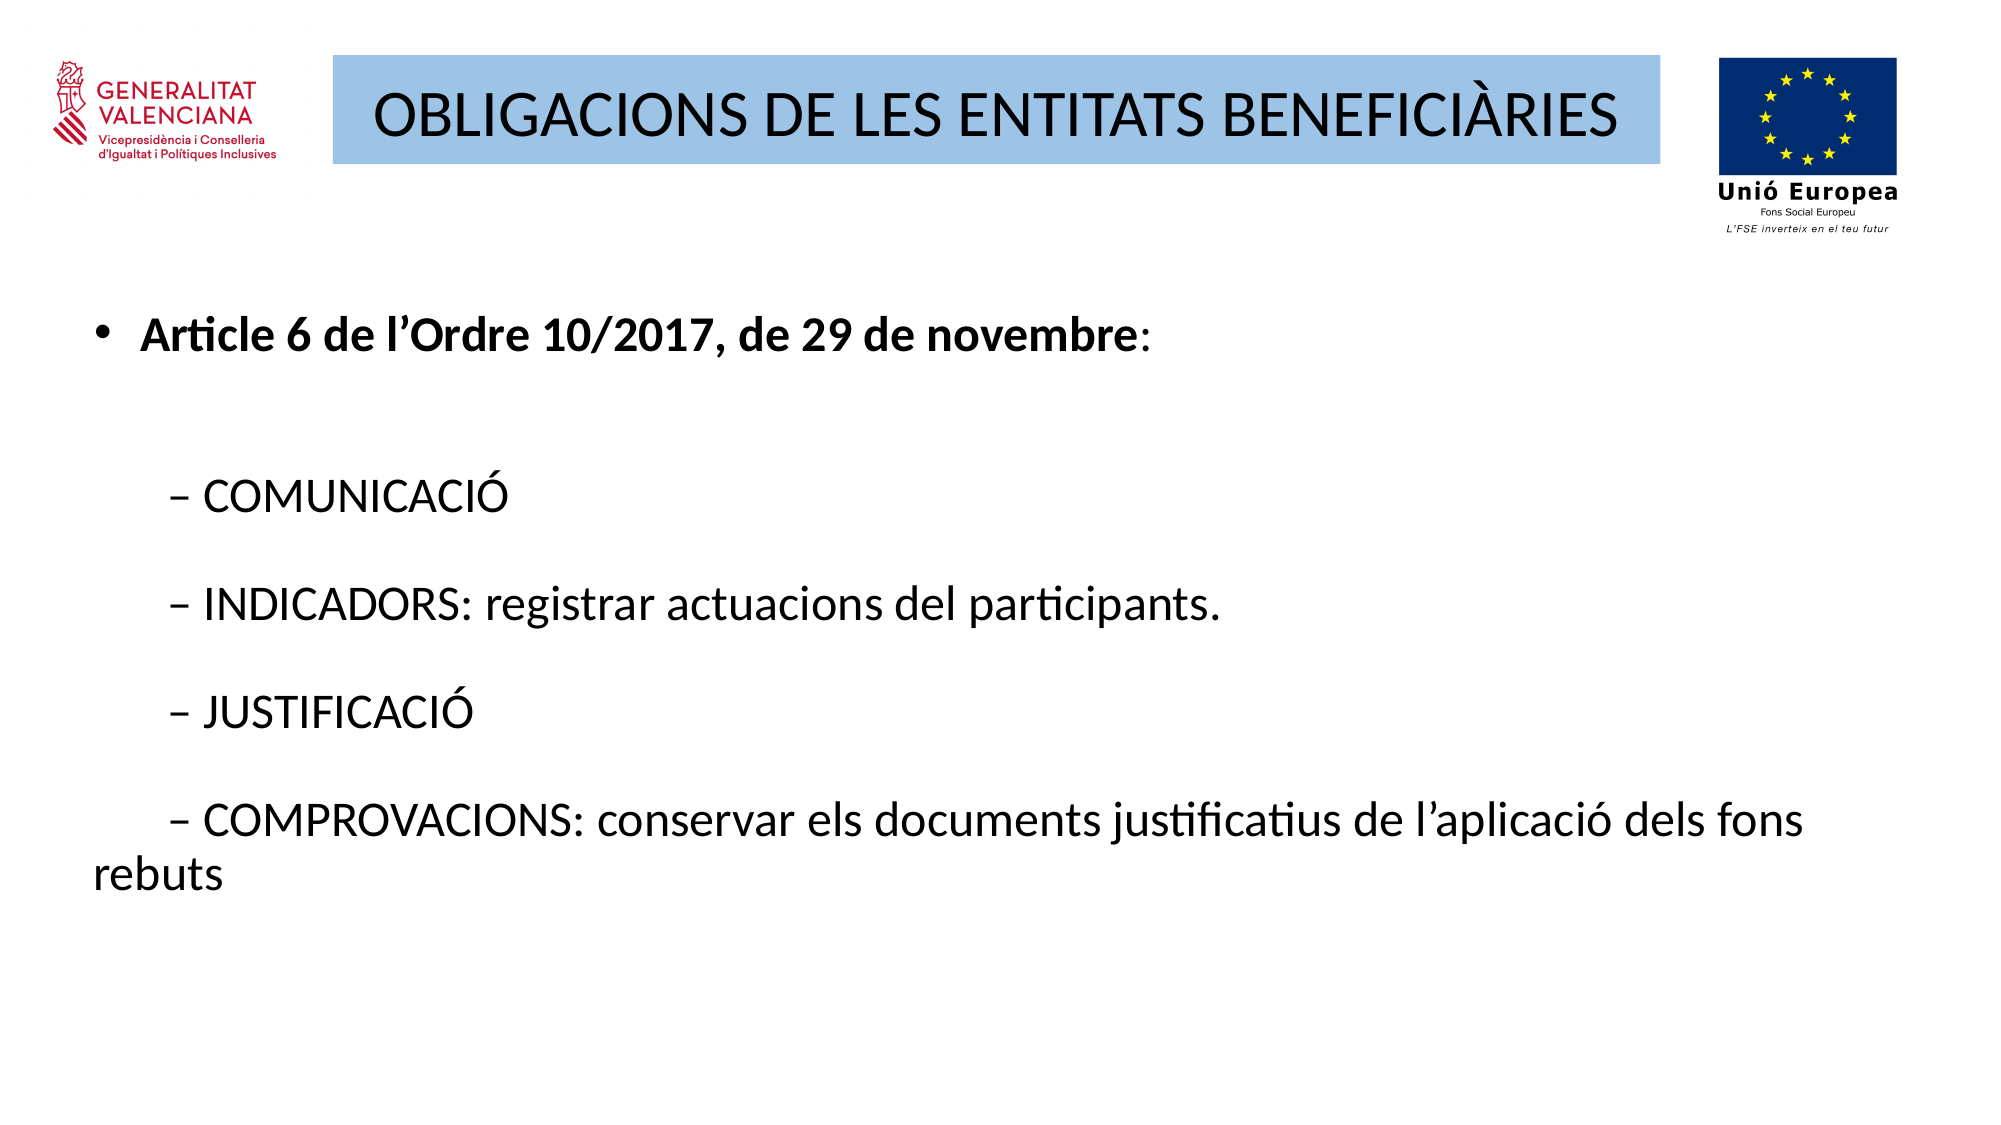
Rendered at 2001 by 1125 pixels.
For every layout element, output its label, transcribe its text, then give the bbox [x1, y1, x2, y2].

picture [1700, 47, 1912, 242]
text_box Article 6 de l’Ordre 10/2017, de 29 de novembre: – COMUNICACIÓ – INDICADORS: registrar actuacions del participants. – JUSTIFICACIÓ – COMPROVACIONS: conservar els documents justificatius de l’aplicació dels fons rebuts [78, 255, 1876, 1006]
picture [11, 19, 318, 200]
text_box OBLIGACIONS DE LES ENTITATS BENEFICIÀRIES [332, 55, 1661, 165]
